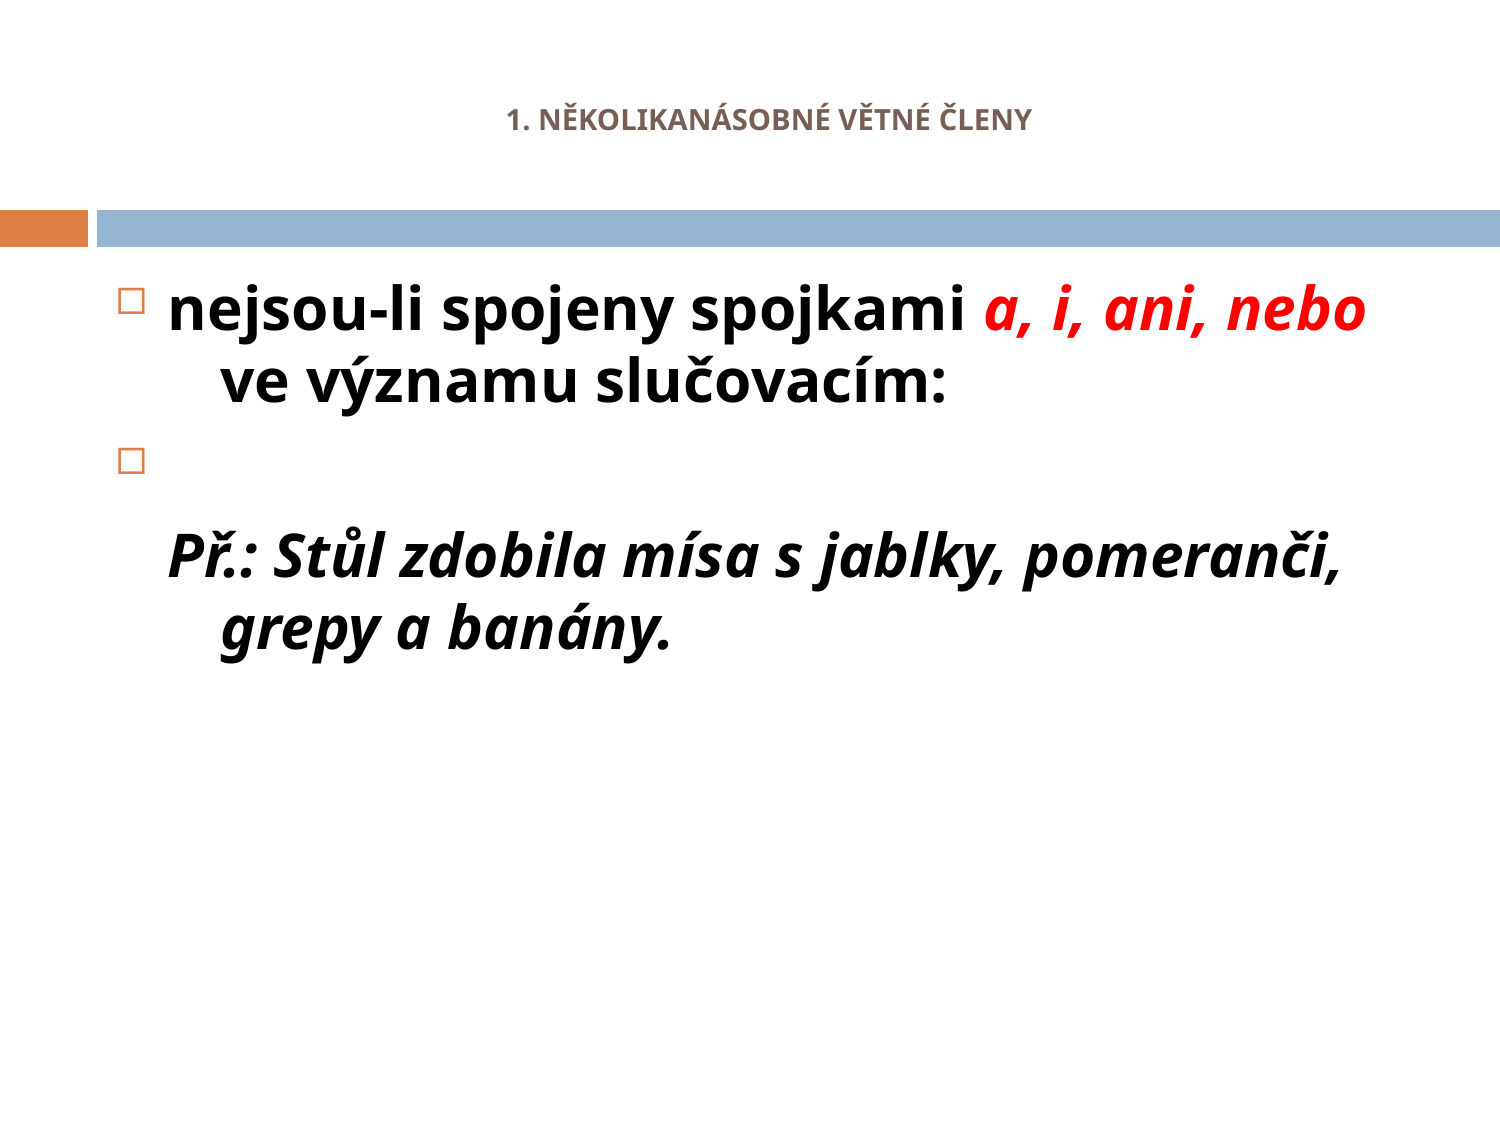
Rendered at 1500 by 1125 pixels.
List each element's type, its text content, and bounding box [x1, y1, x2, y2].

list nejsou-li spojeny spojkami a, i, ani, nebo ve významu slučovacím: Př.: Stůl zdobila mísa s jablky, pomeranči, grepy a banány. [100, 262, 1438, 1000]
title 1. NĚKOLIKANÁSOBNÉ VĚTNÉ ČLENY [100, 37, 1438, 201]
